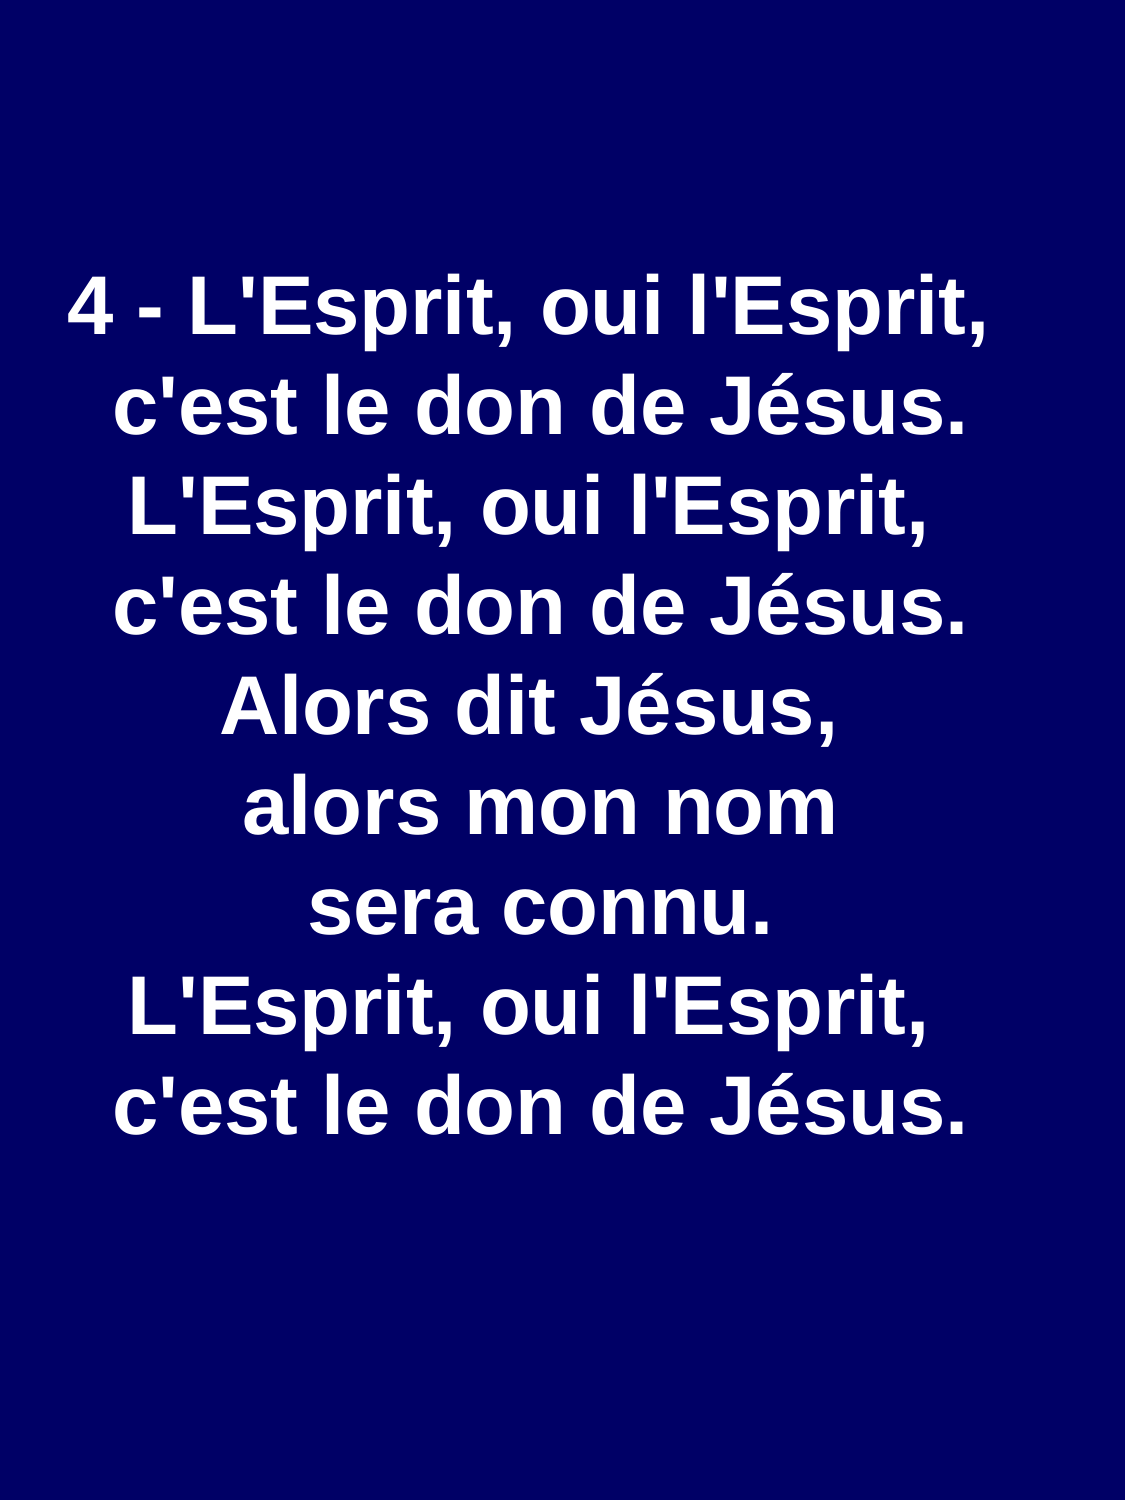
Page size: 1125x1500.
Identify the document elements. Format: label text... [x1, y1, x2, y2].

text_box 4 - L'Esprit, oui l'Esprit, c'est le don de Jésus. L'Esprit, oui l'Esprit, c'est le don de Jésus. Alors dit Jésus, alors mon nom sera connu. L'Esprit, oui l'Esprit, c'est le don de Jésus. [0, 194, 1082, 1208]
